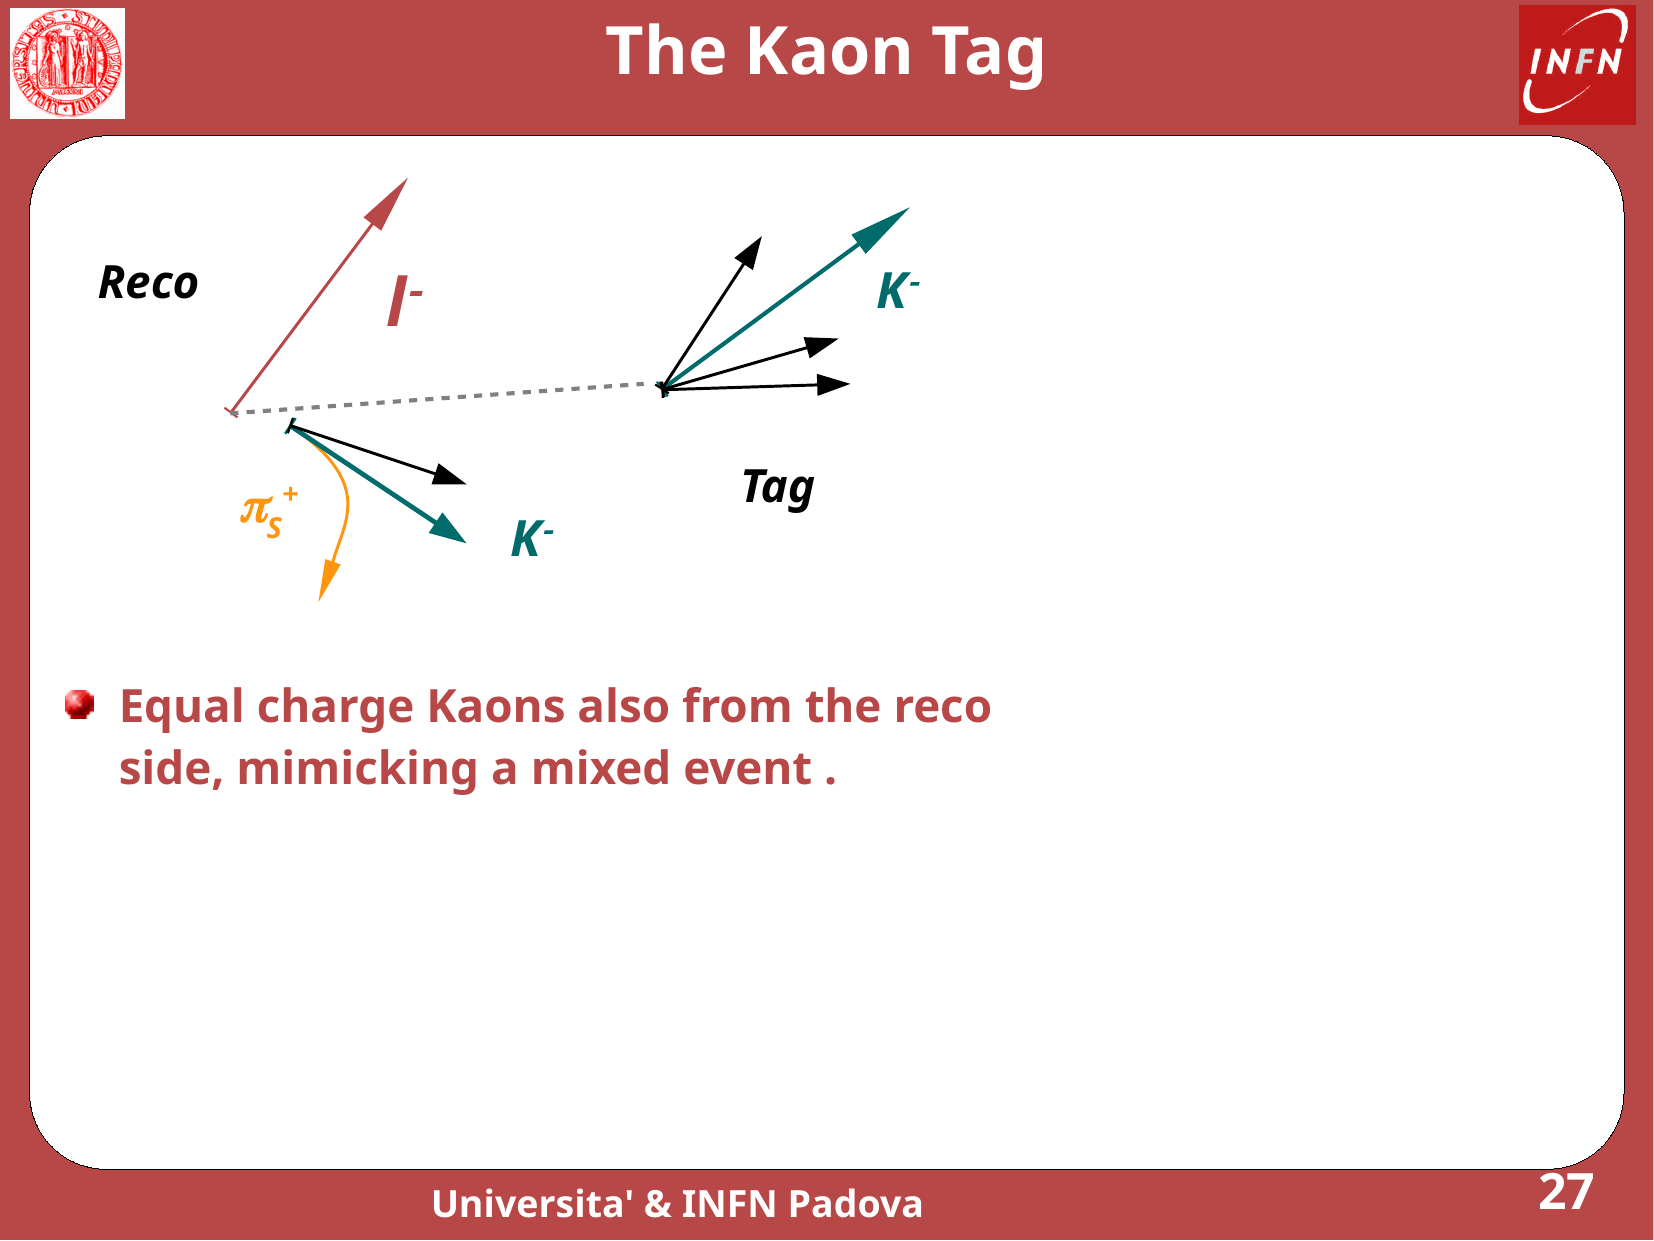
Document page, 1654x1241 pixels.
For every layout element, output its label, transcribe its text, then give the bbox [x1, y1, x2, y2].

text_box K- [496, 496, 578, 592]
text_box Tag [725, 445, 827, 532]
text_box l- [372, 248, 447, 350]
list Equal charge Kaons also from the reco side, mimicking a mixed event . [38, 673, 1063, 1087]
text_box K- [862, 248, 944, 344]
text_box Reco [82, 242, 217, 328]
title The Kaon Tag [82, 0, 1571, 99]
text_box pS+ [224, 460, 316, 560]
